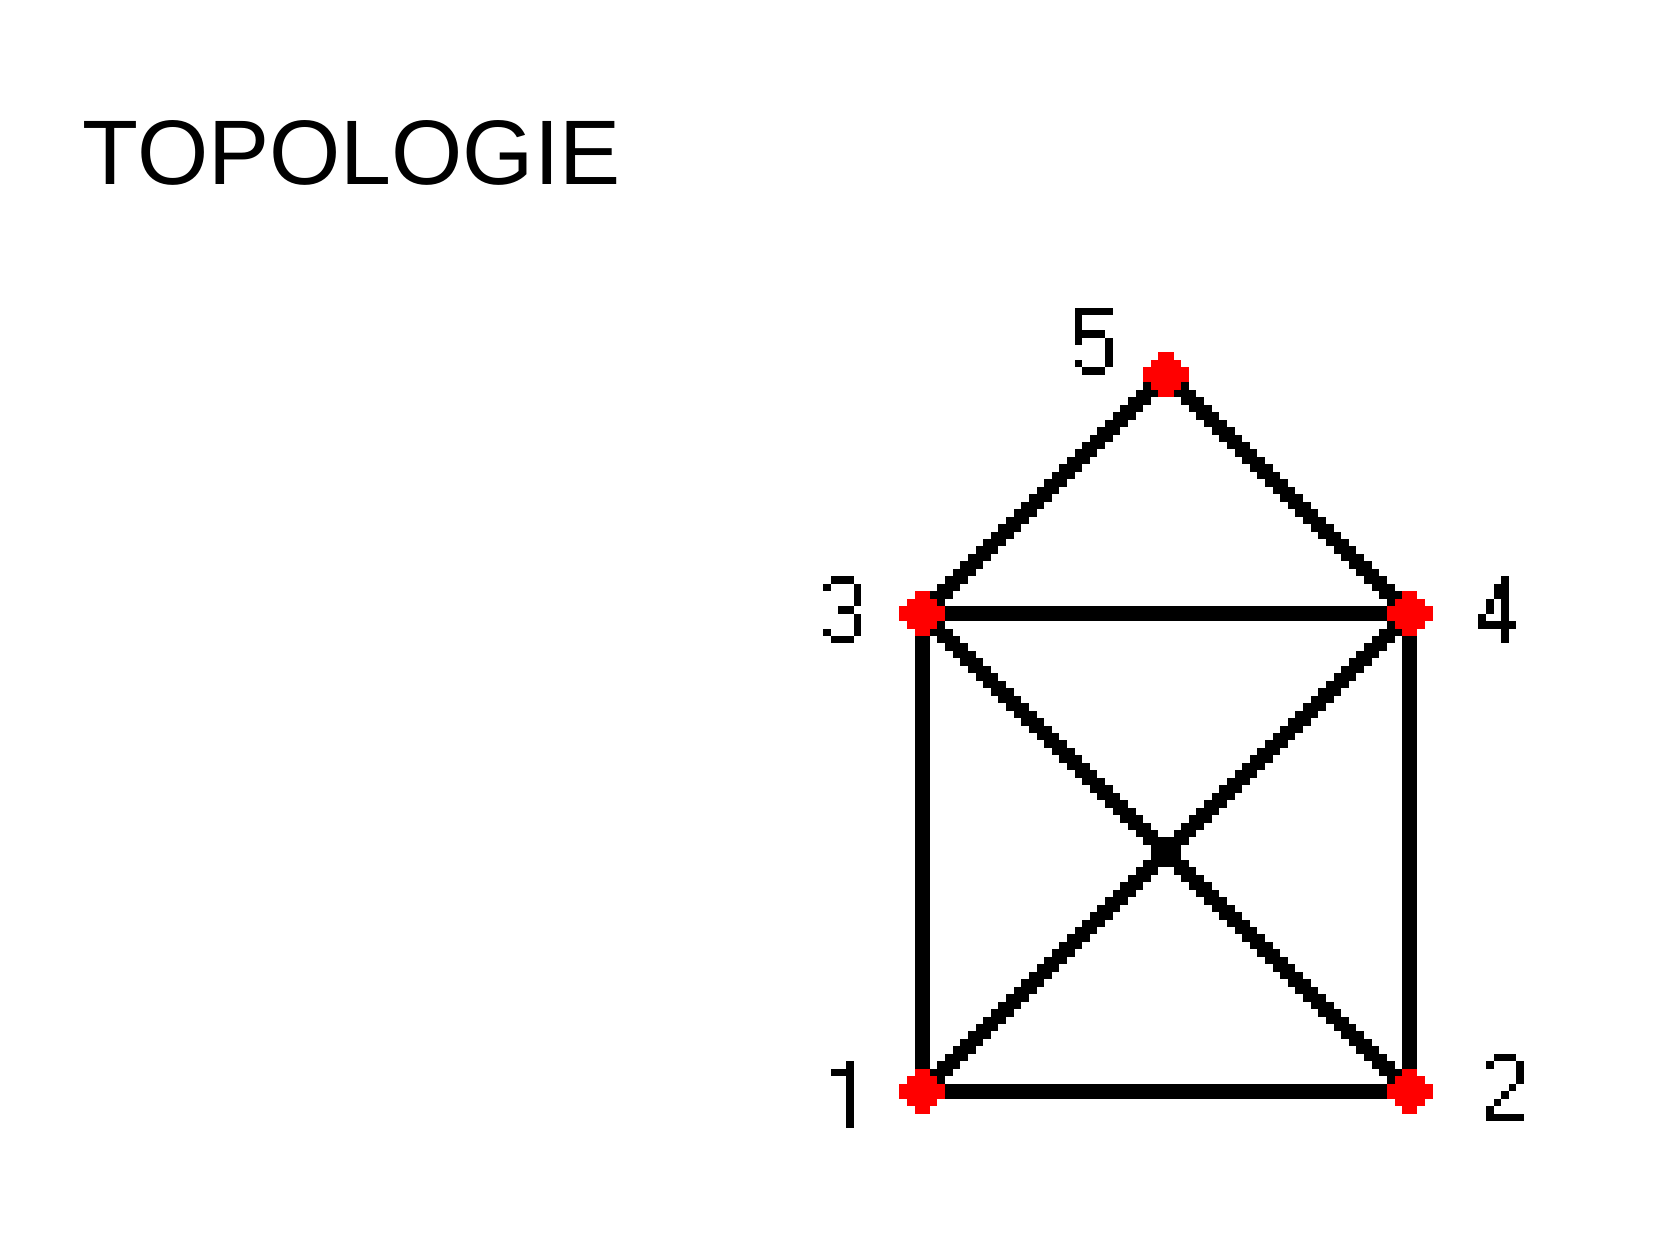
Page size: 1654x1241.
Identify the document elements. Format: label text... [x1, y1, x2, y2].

picture [679, 256, 1654, 1211]
title TOPOLOGIE [82, 56, 1571, 250]
